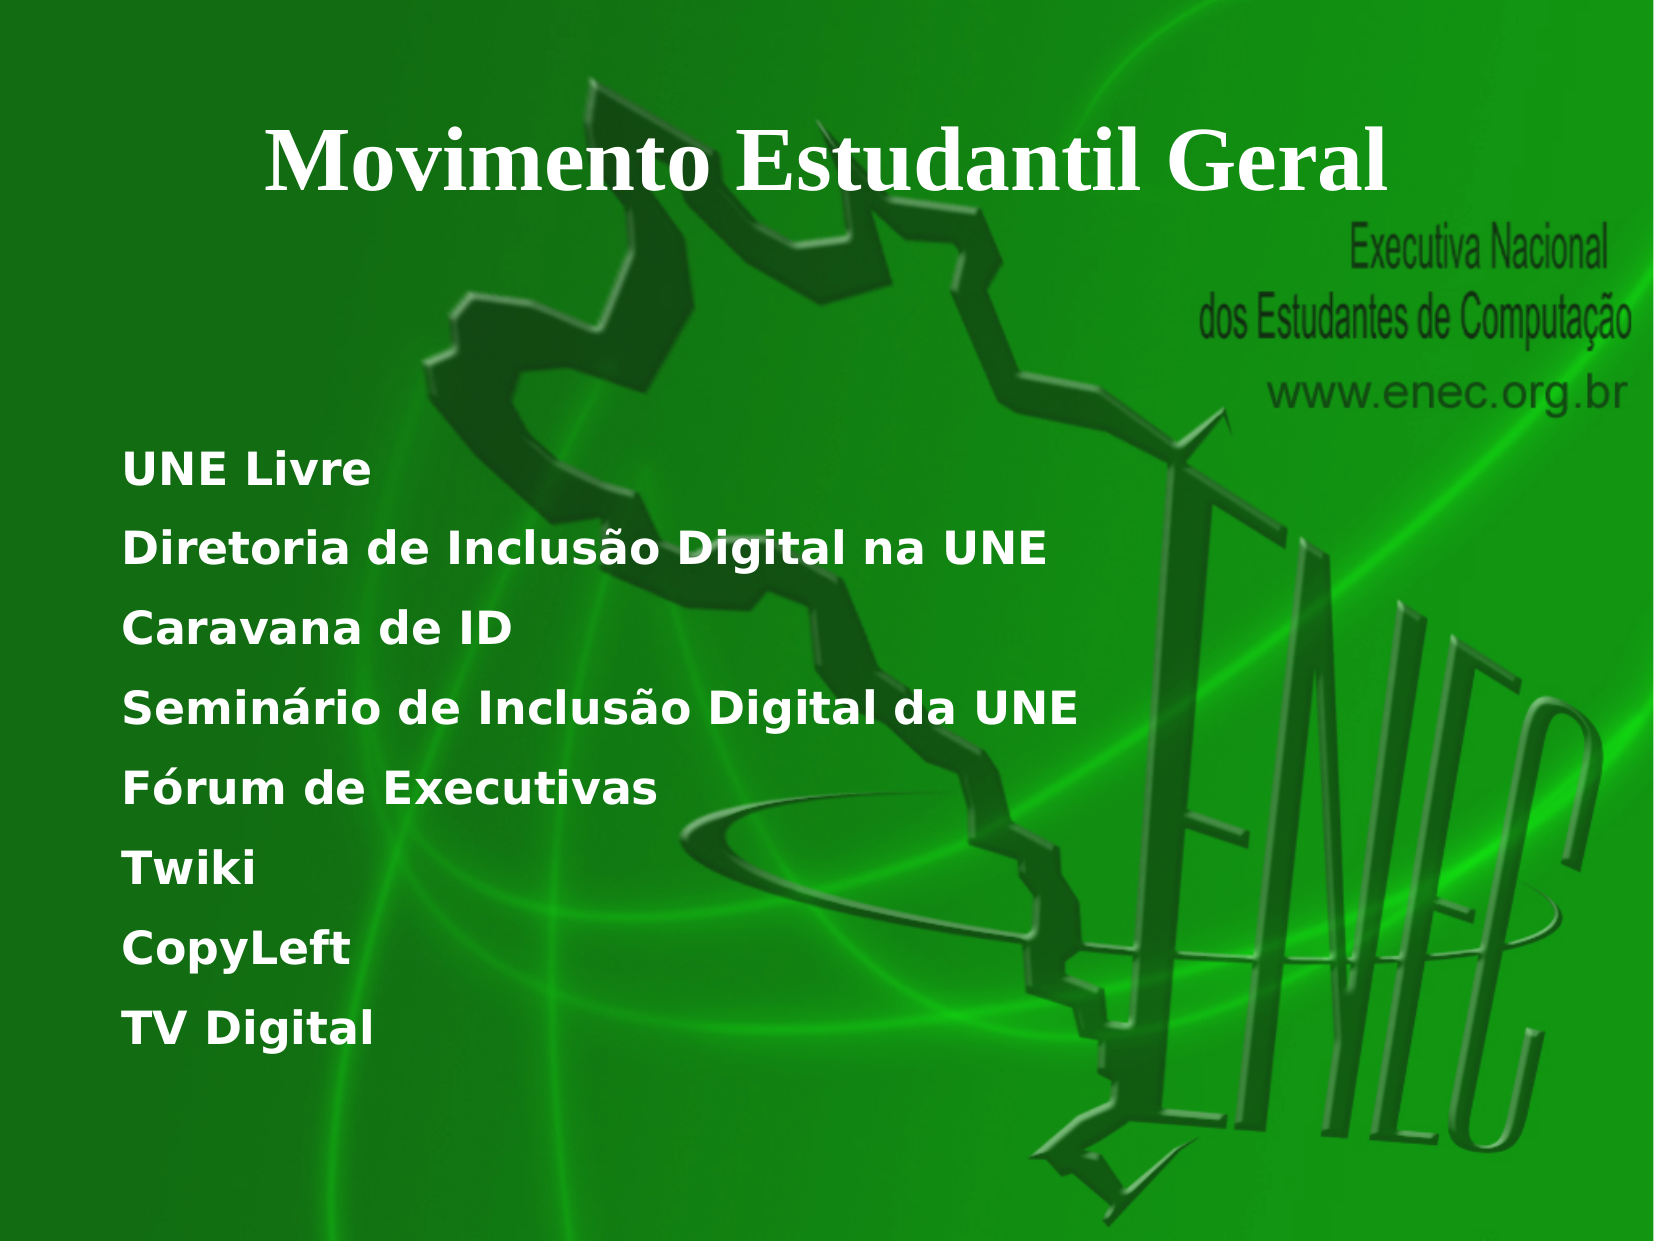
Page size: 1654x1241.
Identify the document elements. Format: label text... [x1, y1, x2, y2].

title Movimento Estudantil Geral [121, 55, 1534, 263]
text_box UNE Livre Diretoria de Inclusão Digital na UNE Caravana de ID Seminário de Inclusão Digital da UNE Fórum de Executivas Twiki CopyLeft TV Digital [121, 344, 1534, 1127]
picture [0, 0, 1654, 1241]
